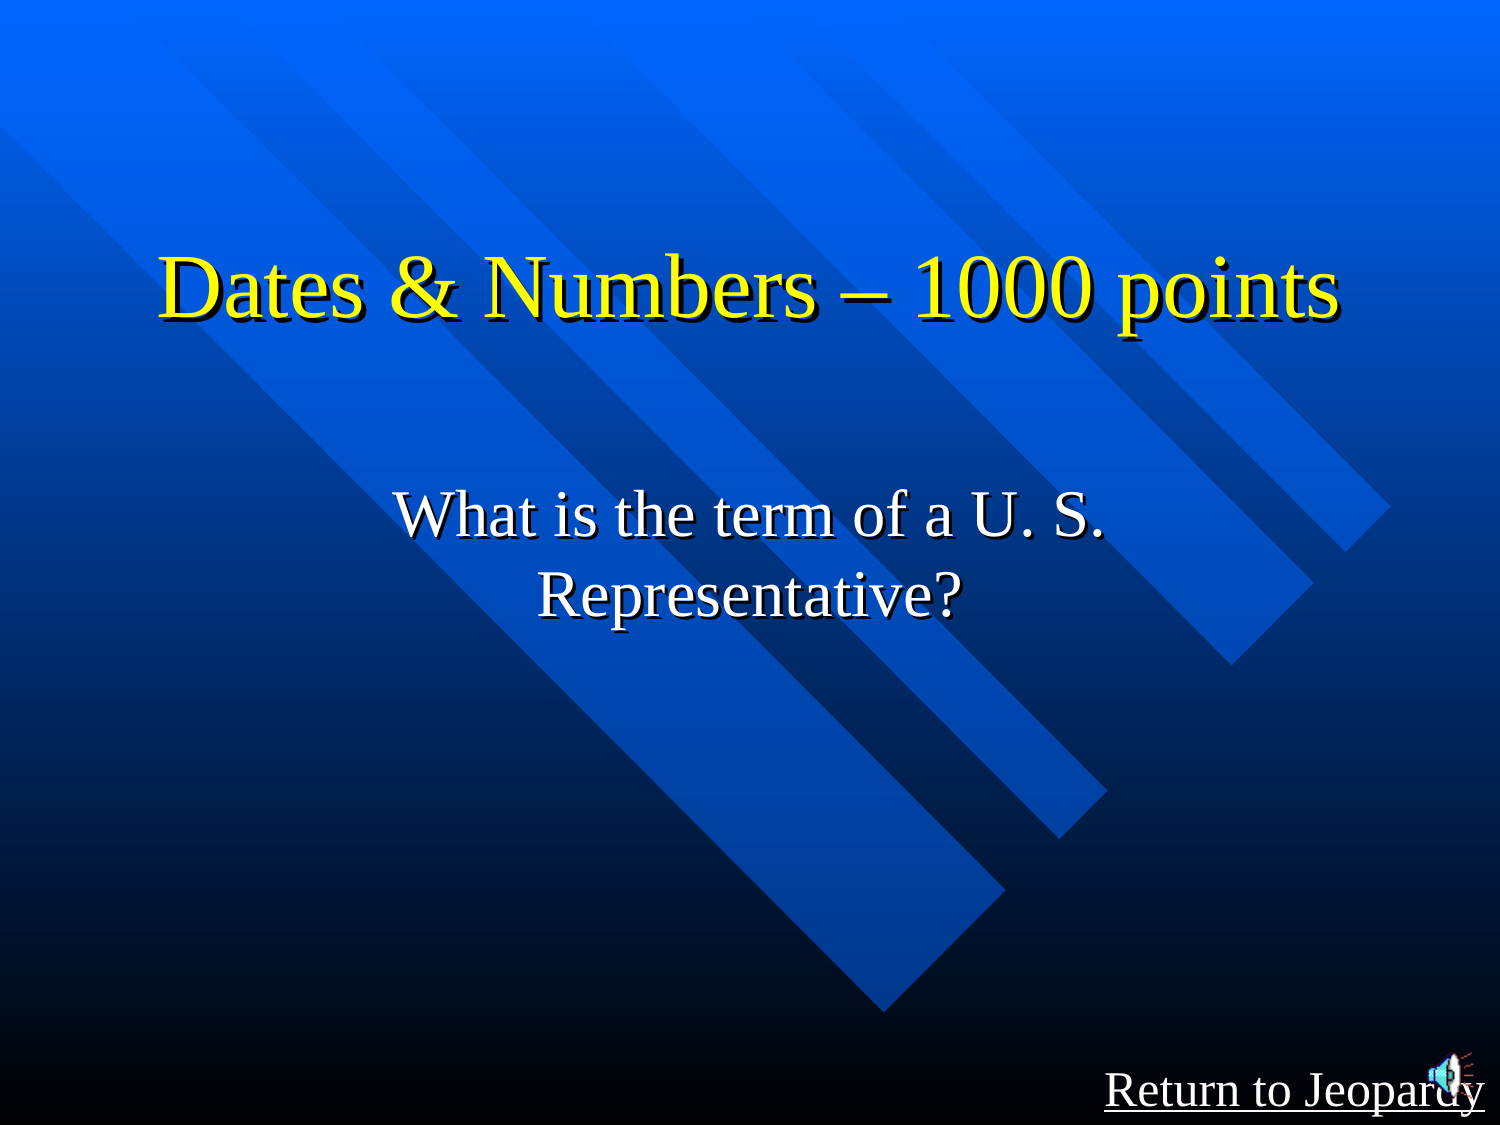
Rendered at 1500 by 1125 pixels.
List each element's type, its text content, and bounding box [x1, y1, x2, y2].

text_box Return to Jeopardy [1089, 1048, 1500, 1125]
picture [1426, 1051, 1477, 1102]
title Dates & Numbers – 1000 points [112, 187, 1388, 375]
subtitle What is the term of a U. S. Representative? [225, 462, 1276, 751]
